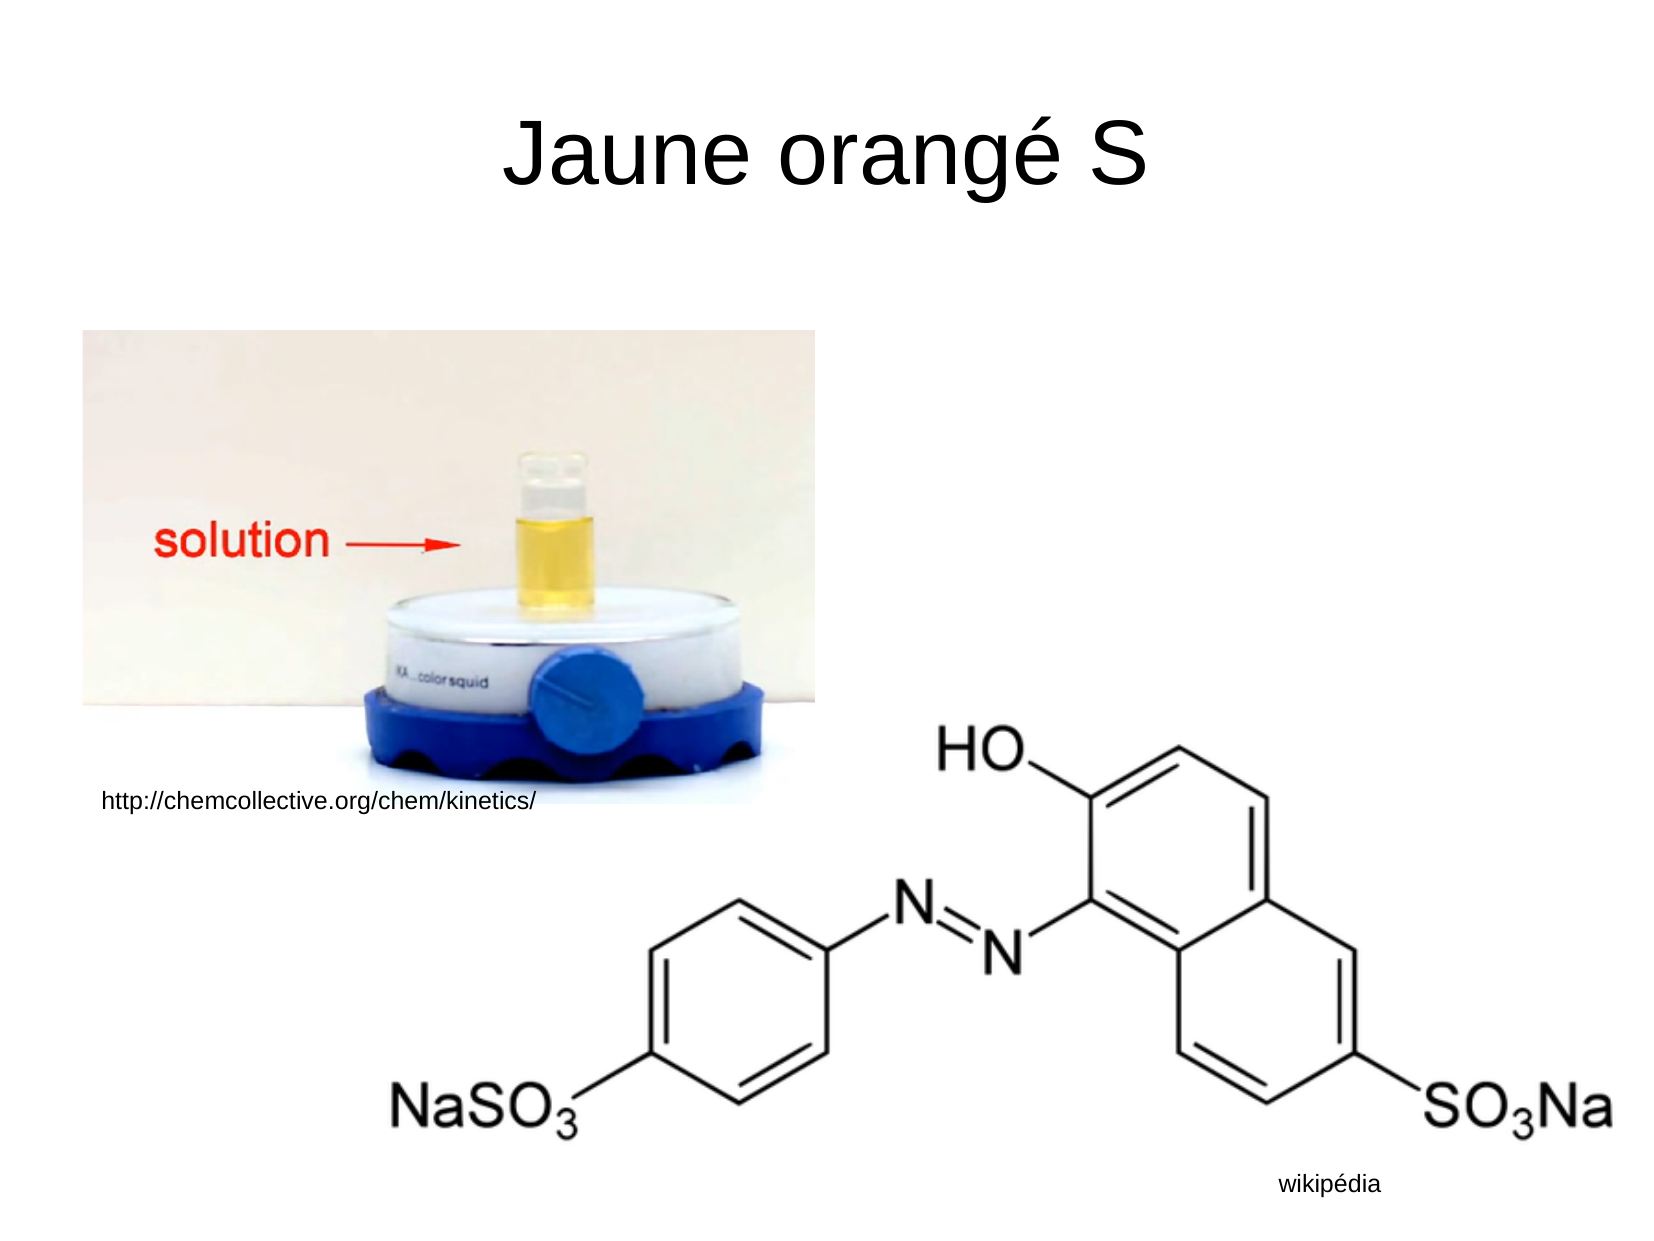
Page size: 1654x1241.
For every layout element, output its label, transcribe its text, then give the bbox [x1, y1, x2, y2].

text_box wikipédia [1263, 1161, 1418, 1205]
picture [82, 330, 1633, 1158]
title Jaune orangé S [82, 49, 1571, 257]
text_box http://chemcollective.org/chem/kinetics/ [86, 779, 768, 837]
